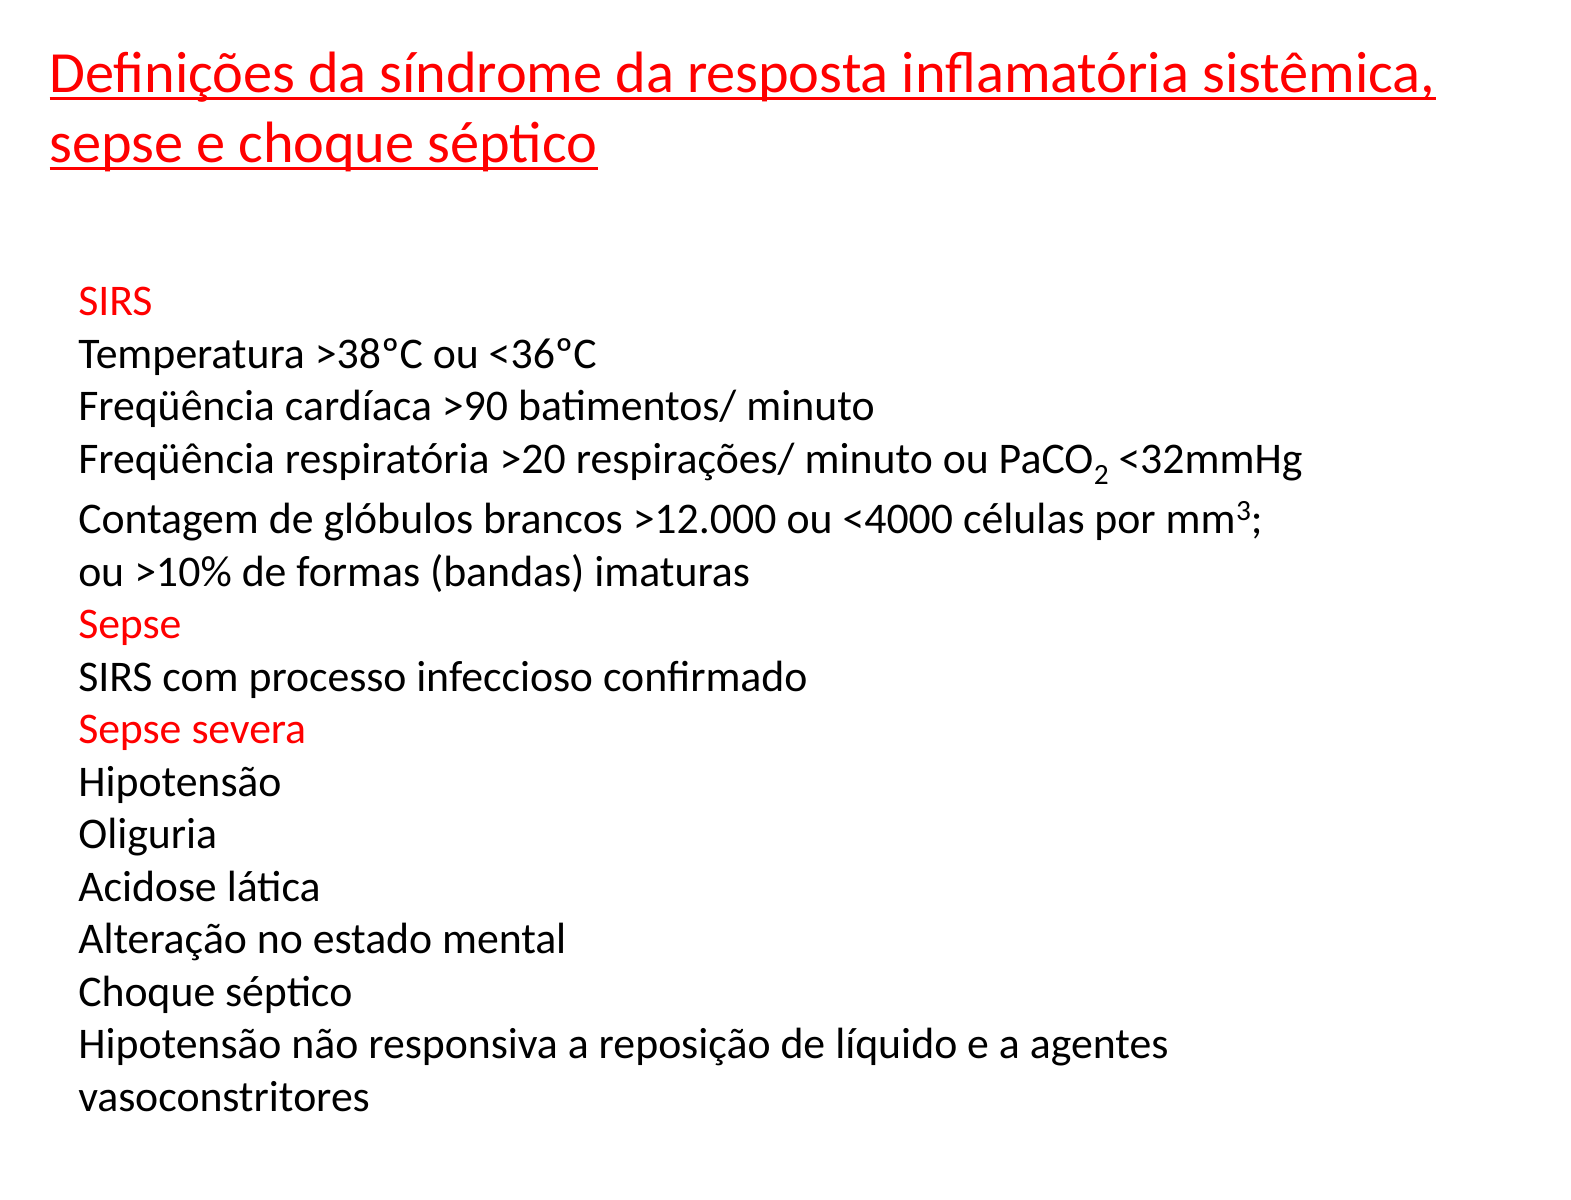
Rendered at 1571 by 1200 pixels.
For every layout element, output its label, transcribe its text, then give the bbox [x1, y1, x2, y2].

text_box SIRS Temperatura >38ºC ou <36ºC Freqüência cardíaca >90 batimentos/ minuto Freqüência respiratória >20 respirações/ minuto ou PaCO2 <32mmHg Contagem de glóbulos brancos >12.000 ou <4000 células por mm3; ou >10% de formas (bandas) imaturas Sepse SIRS com processo infeccioso confirmado Sepse severa Hipotensão Oliguria Acidose lática Alteração no estado mental Choque séptico Hipotensão não responsiva a reposição de líquido e a agentes vasoconstritores [62, 264, 1571, 1181]
text_box Definições da síndrome da resposta inflamatória sistêmica, sepse e choque séptico [34, 27, 1525, 183]
